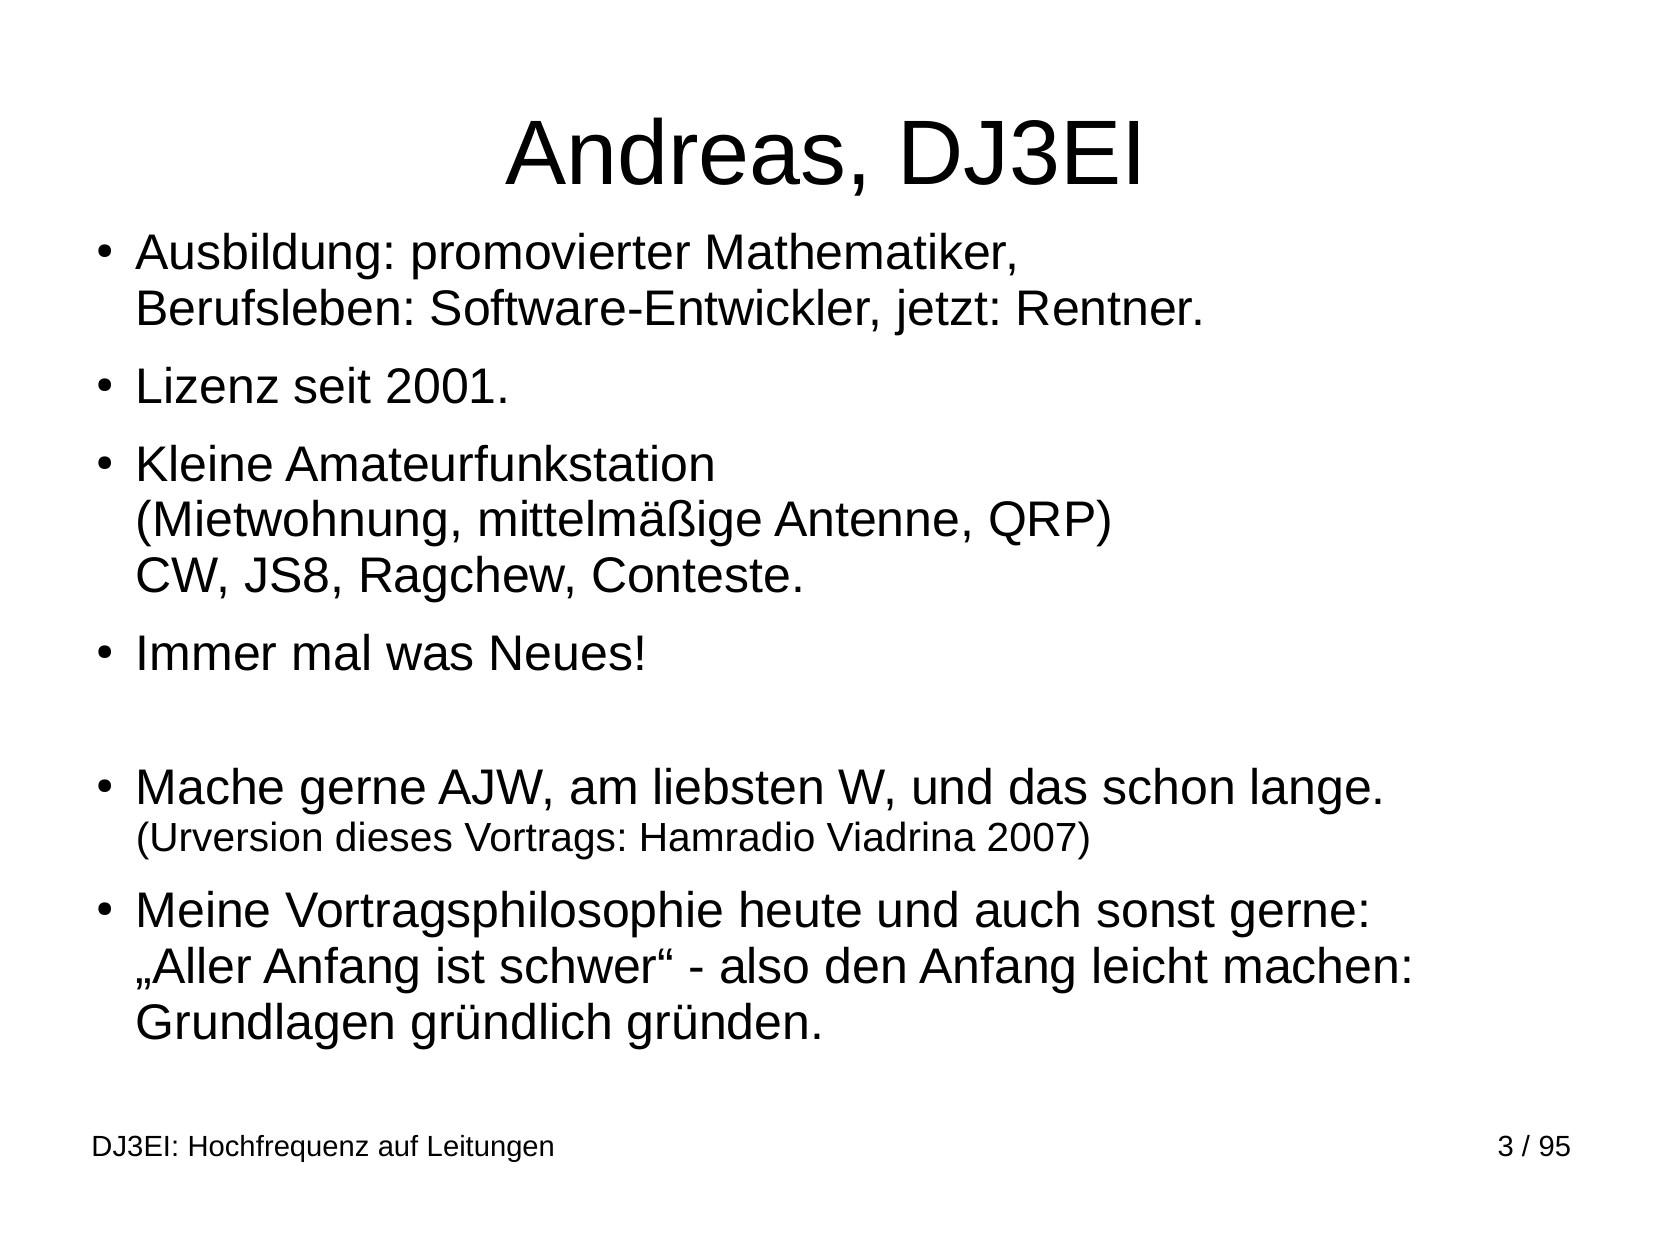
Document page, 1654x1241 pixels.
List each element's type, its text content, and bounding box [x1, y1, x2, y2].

title Andreas, DJ3EI [82, 49, 1571, 224]
list Ausbildung: promovierter Mathematiker, Berufsleben: Software-Entwickler, jetzt: Rentner. Lizenz seit 2001. Kleine Amateurfunkstation (Mietwohnung, mittelmäßige Antenne, QRP) CW, JS8, Ragchew, Conteste. Immer mal was Neues! Mache gerne AJW, am liebsten W, und das schon lange. (Urversion dieses Vortrags: Hamradio Viadrina 2007) Meine Vortragsphilosophie heute und auch sonst gerne: „Aller Anfang ist schwer“ - also den Anfang leicht machen: Grundlagen gründlich gründen. [82, 224, 1571, 1063]
